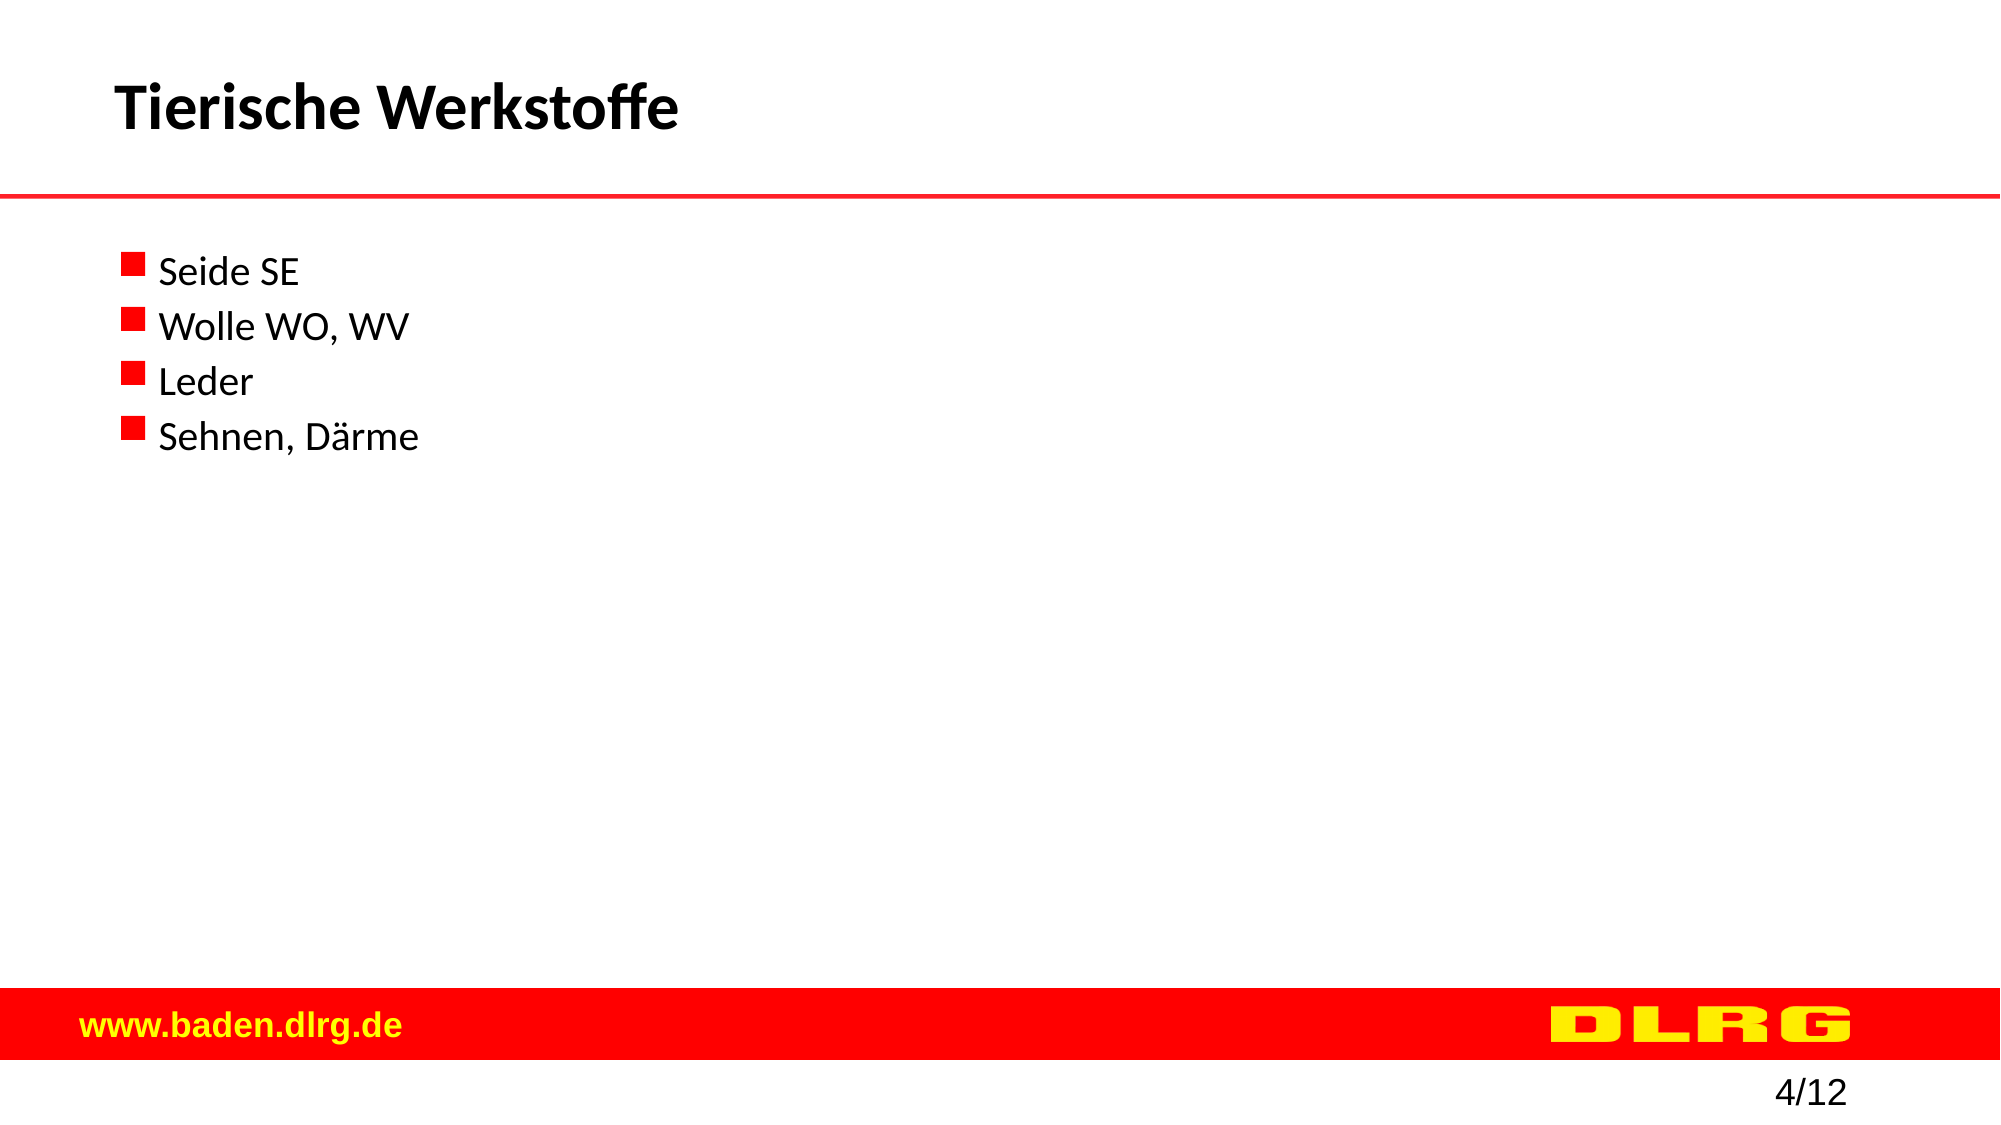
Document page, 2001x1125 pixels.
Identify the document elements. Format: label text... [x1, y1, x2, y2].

text_box Tierische Werkstoffe [99, 56, 1900, 149]
text_box 4/12 [1760, 1060, 1914, 1111]
text_box Seide SE Wolle WO, WV Leder Sehnen, Därme [102, 231, 1898, 952]
picture [1551, 1006, 1850, 1042]
